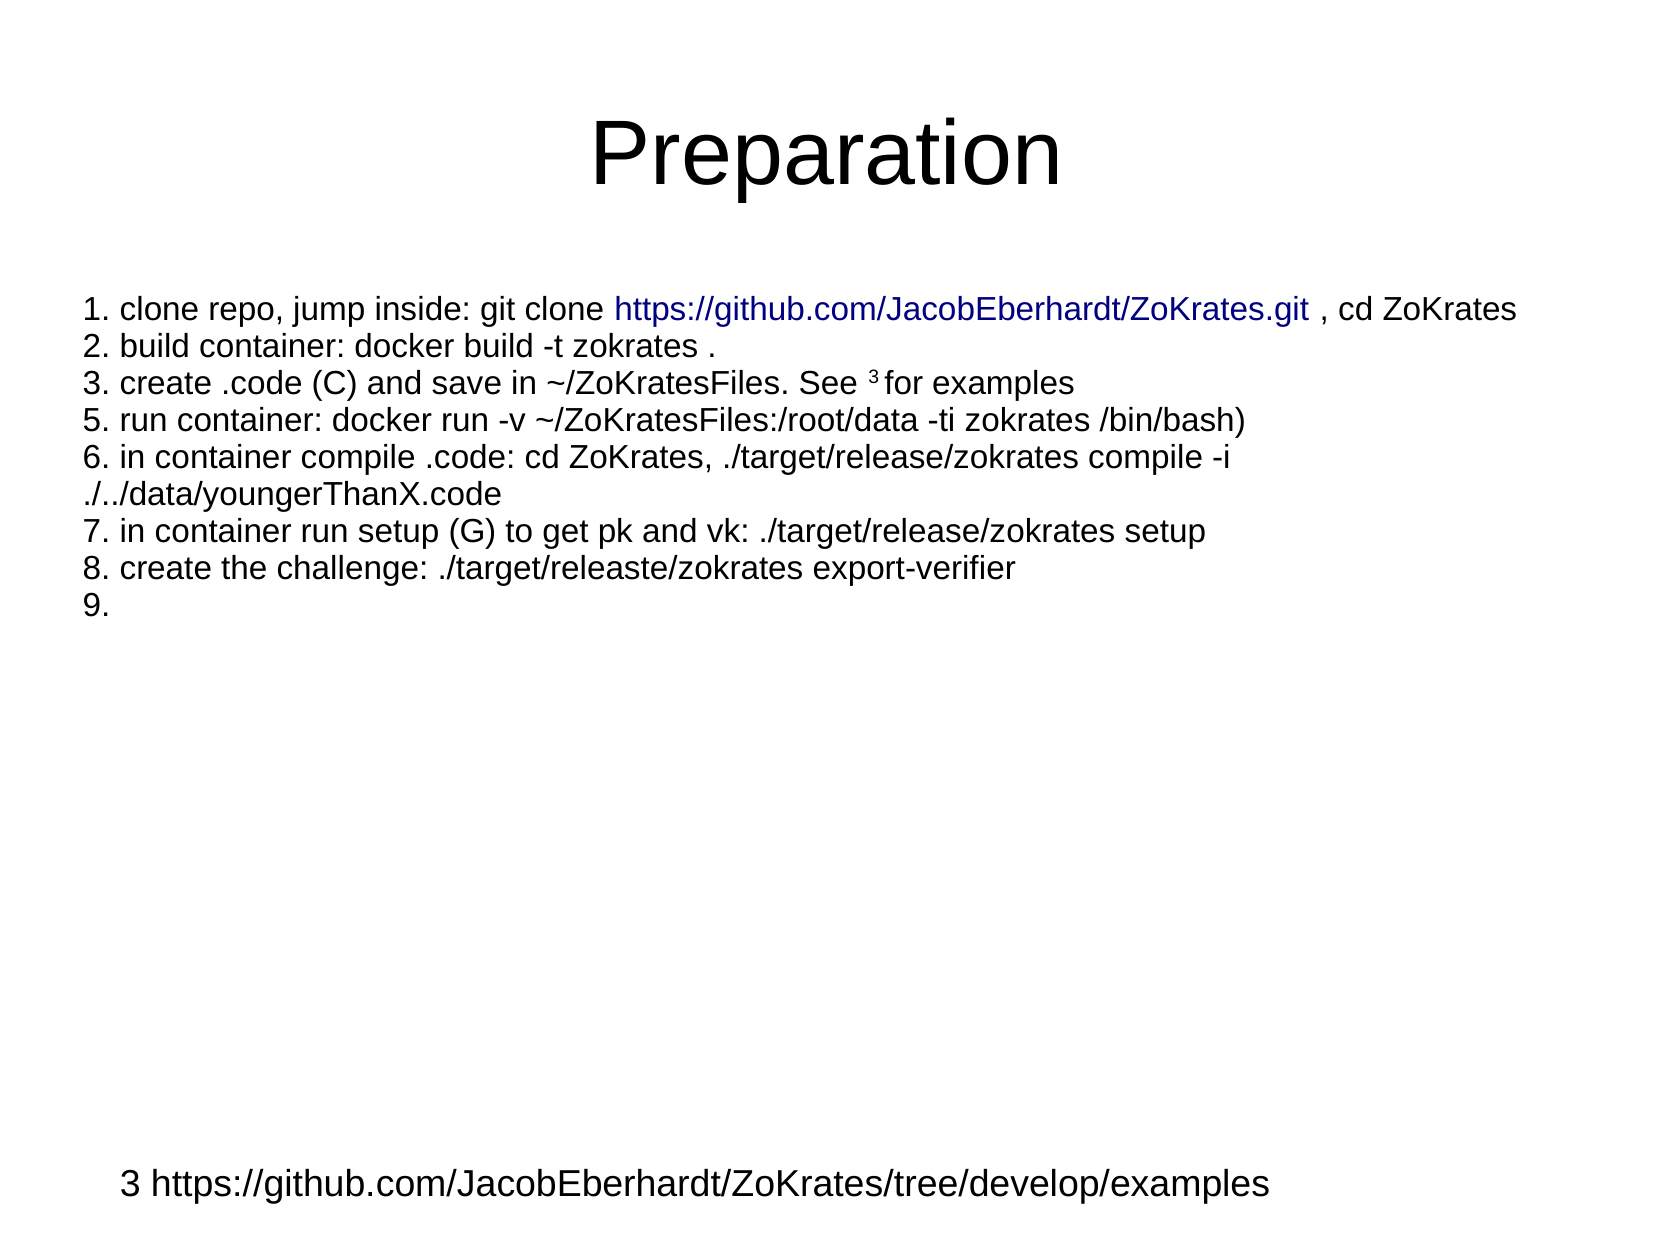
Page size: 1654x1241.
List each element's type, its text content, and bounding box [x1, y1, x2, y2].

subtitle 1. clone repo, jump inside: git clone https://github.com/JacobEberhardt/ZoKrates.git , cd ZoKrates 2. build container: docker build -t zokrates . 3. create .code (C) and save in ~/ZoKratesFiles. See 3 for examples 5. run container: docker run -v ~/ZoKratesFiles:/root/data -ti zokrates /bin/bash) 6. in container compile .code: cd ZoKrates, ./target/release/zokrates compile -i ./../data/youngerThanX.code 7. in container run setup (G) to get pk and vk: ./target/release/zokrates setup 8. create the challenge: ./target/releaste/zokrates export-verifier 9. [82, 290, 1571, 1010]
text_box 3 https://github.com/JacobEberhardt/ZoKrates/tree/develop/examples [105, 1155, 1286, 1212]
title Preparation [82, 49, 1571, 257]
